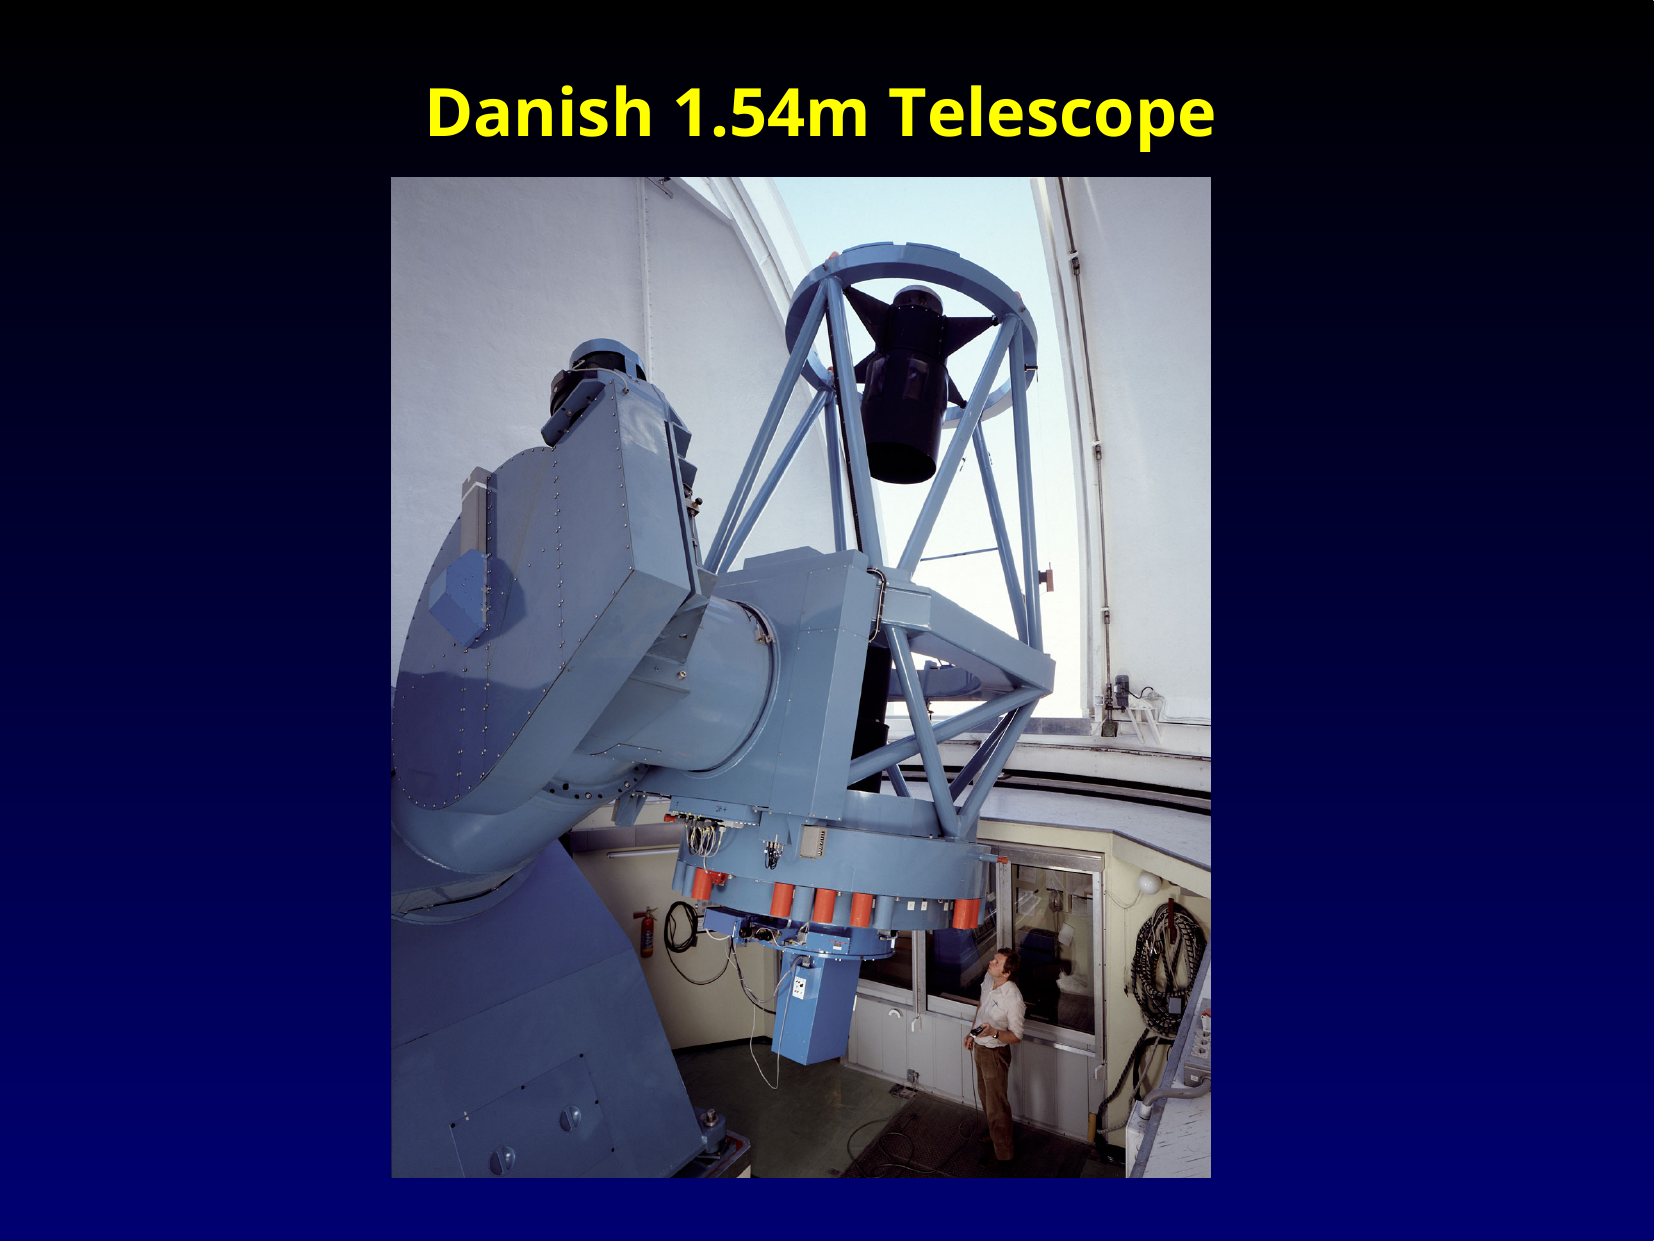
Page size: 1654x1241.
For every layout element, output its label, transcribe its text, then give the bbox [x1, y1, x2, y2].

title Danish 1.54m Telescope [76, 7, 1565, 215]
picture [391, 177, 1211, 1178]
